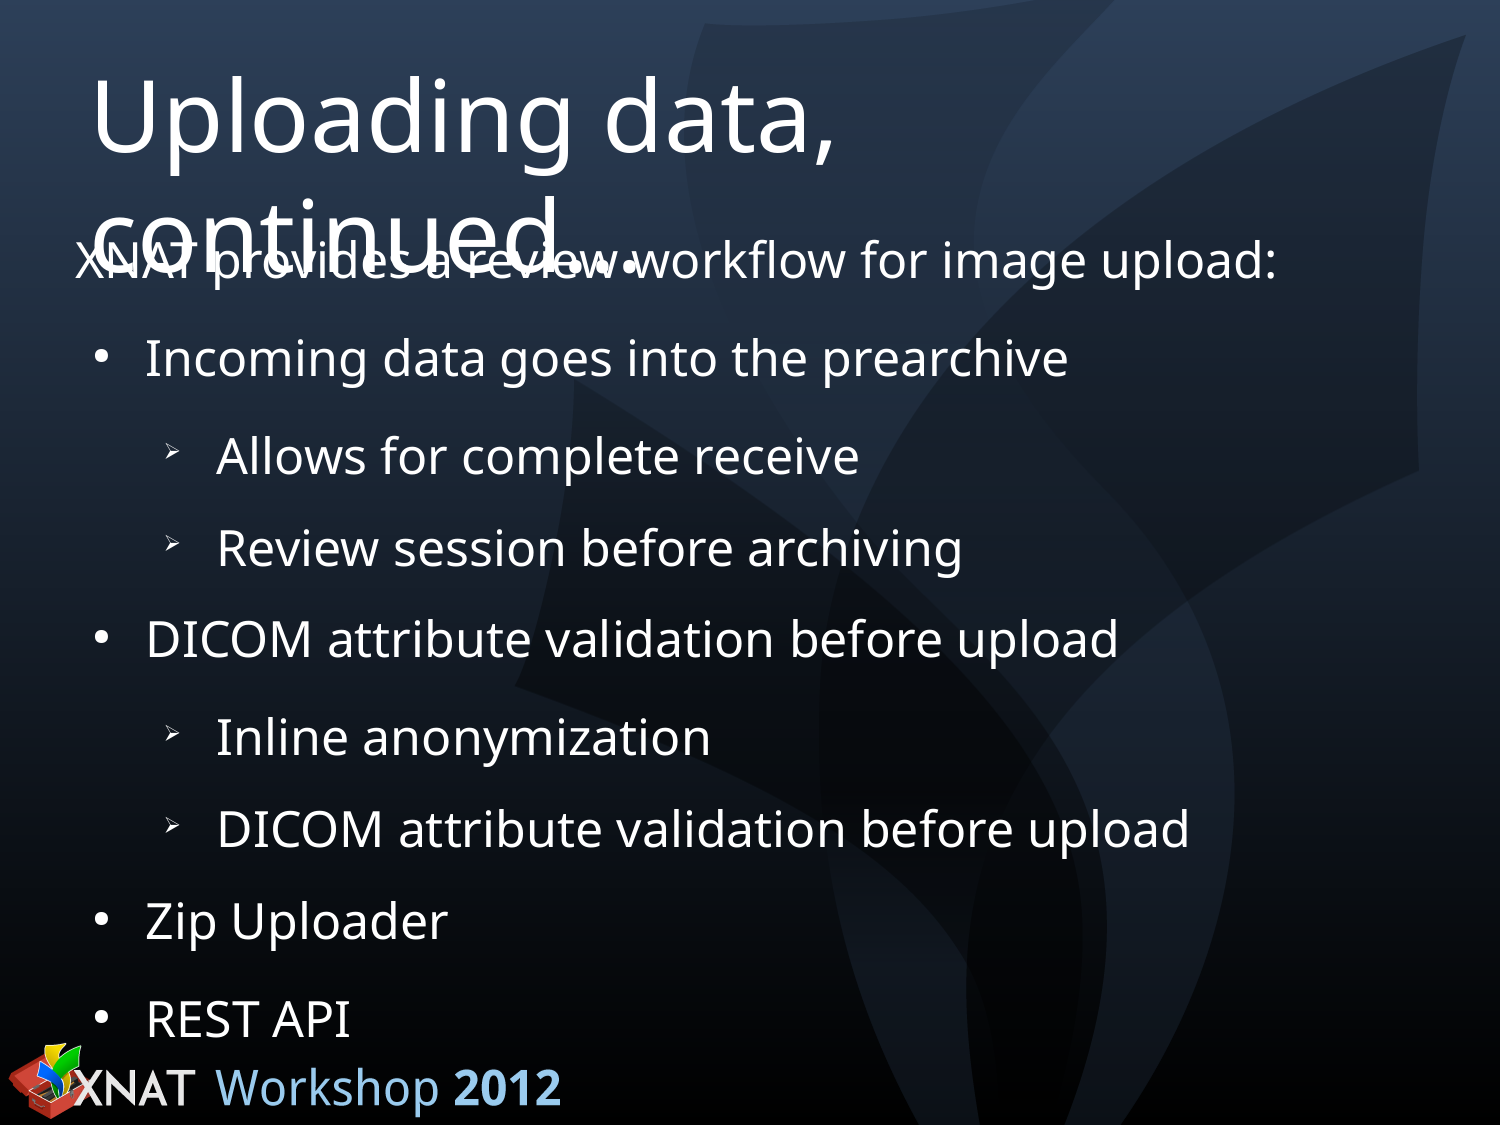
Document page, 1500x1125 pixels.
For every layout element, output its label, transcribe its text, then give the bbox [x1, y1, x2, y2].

picture [0, 0, 1500, 1125]
list XNAT provides a review workflow for image upload: Incoming data goes into the prearchive Allows for complete receive Review session before archiving DICOM attribute validation before upload Inline anonymization DICOM attribute validation before upload Zip Uploader REST API [75, 225, 1426, 940]
list [60, 215, 1425, 1005]
title Uploading data, continued... [75, 45, 1425, 188]
